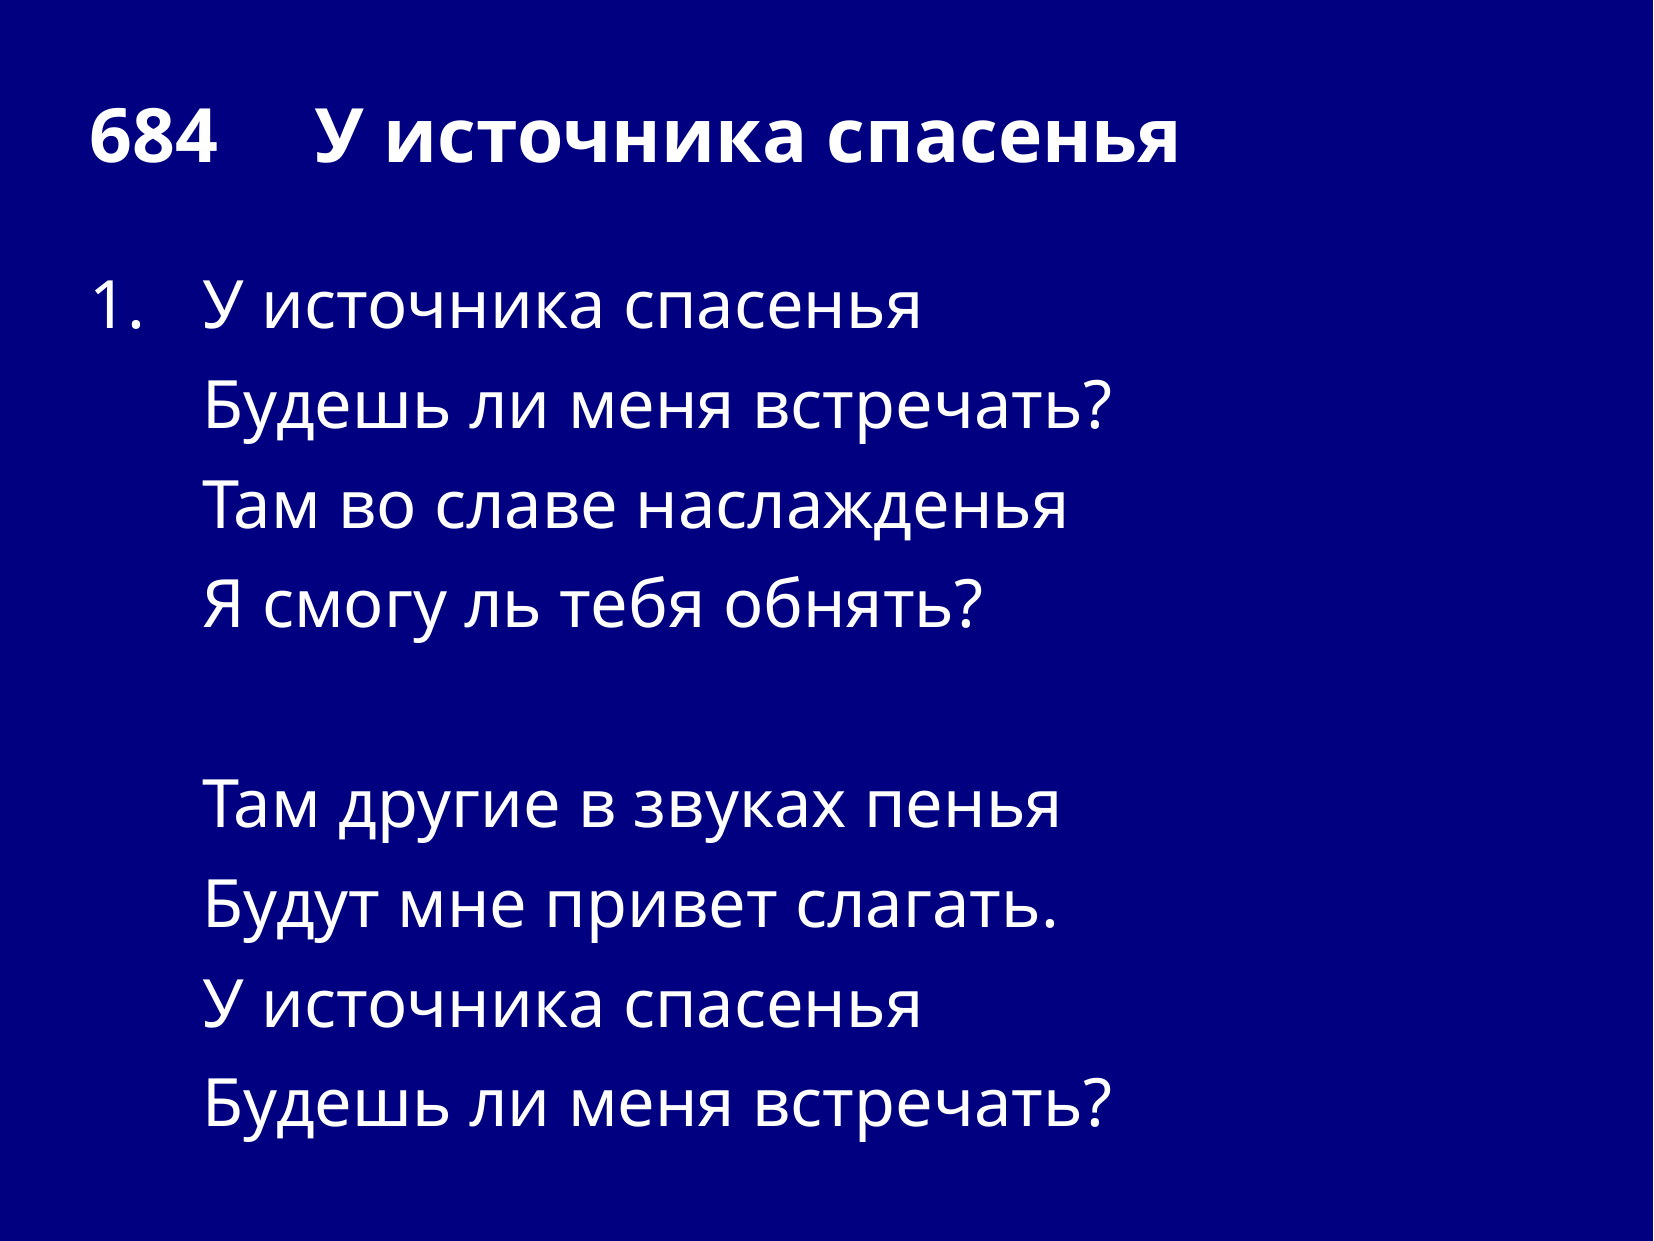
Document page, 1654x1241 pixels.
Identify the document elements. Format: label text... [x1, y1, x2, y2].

text_box 1. У источника спасенья Будешь ли меня встречать? Там во славе наслажденья Я смогу ль тебя обнять? Там другие в звуках пенья Будут мне привет слагать. У источника спасенья Будешь ли меня встречать? [75, 188, 1576, 1163]
text_box 684 У источника спасенья [75, 75, 1576, 188]
